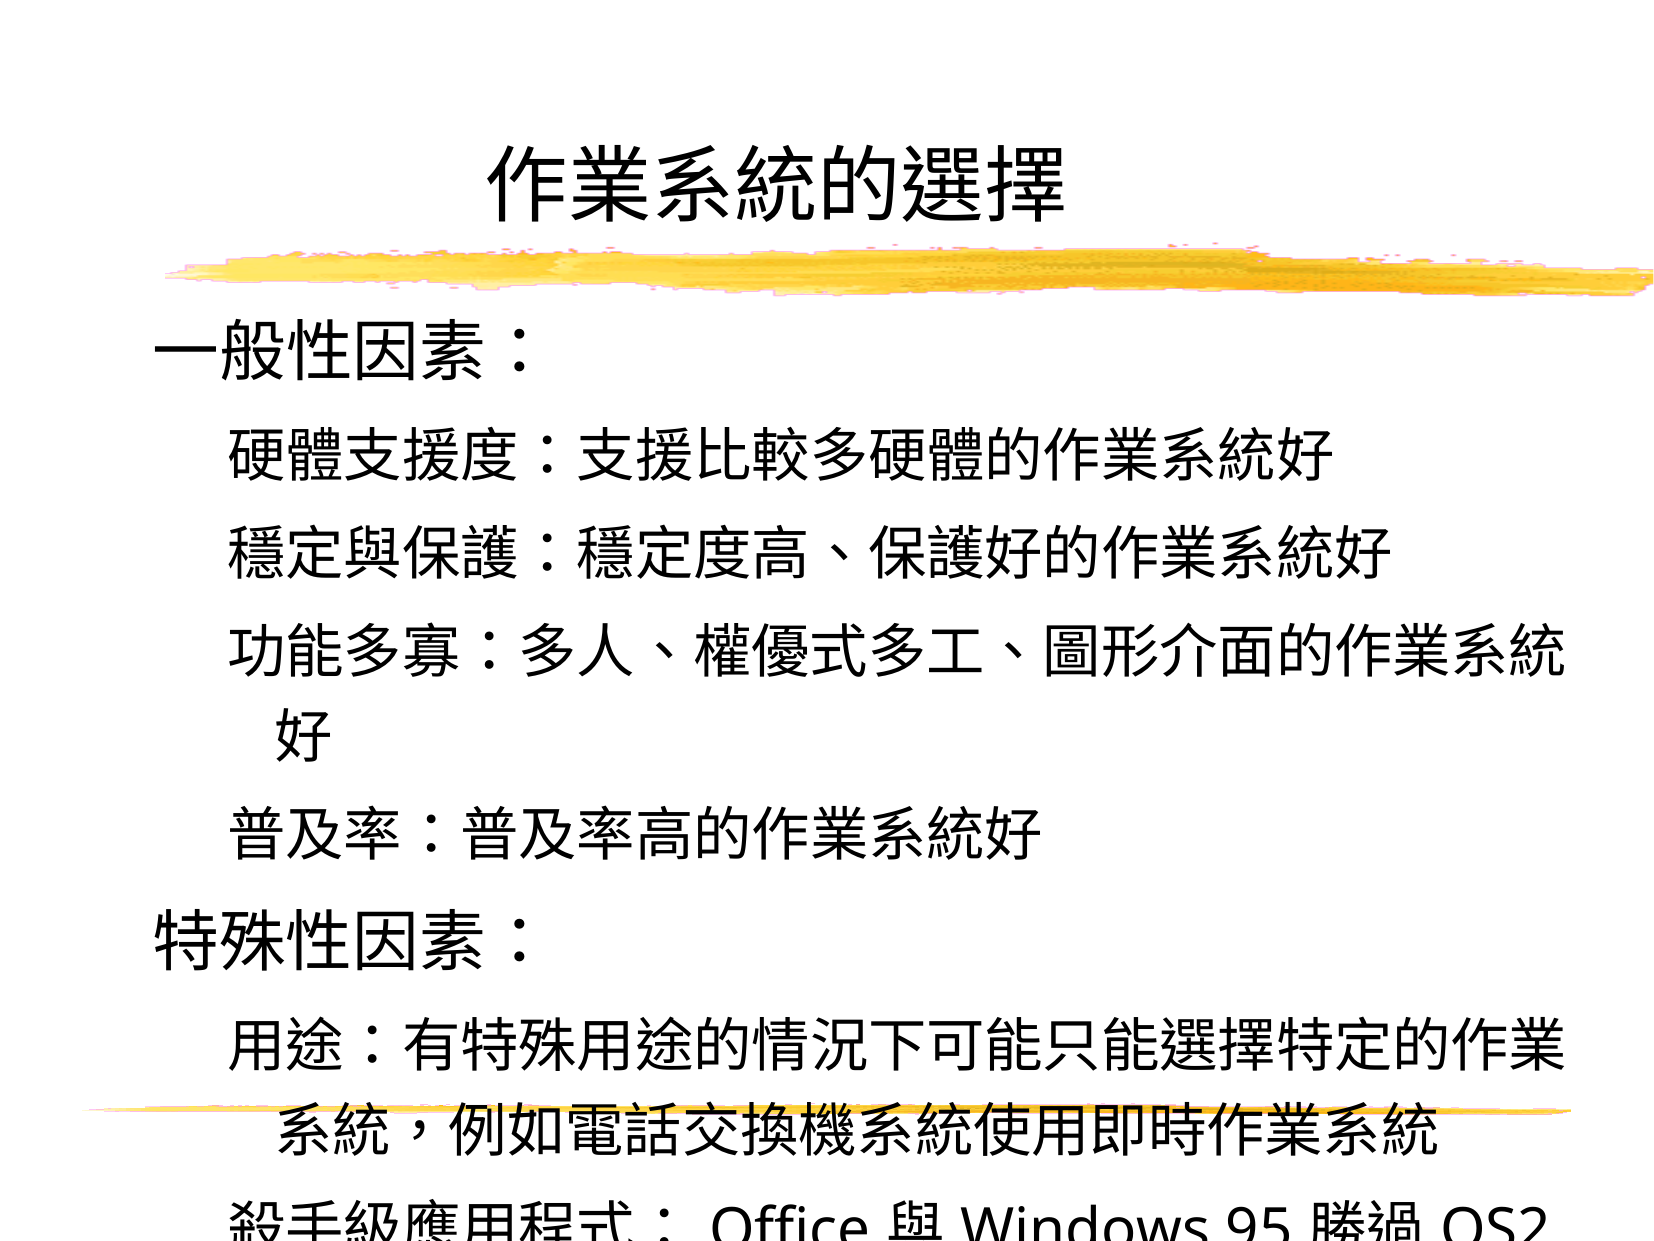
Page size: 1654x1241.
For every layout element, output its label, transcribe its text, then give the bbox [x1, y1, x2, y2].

picture [1063, 1110, 1078, 1117]
picture [521, 1109, 539, 1117]
picture [665, 1109, 749, 1117]
picture [987, 1109, 1008, 1117]
picture [1142, 1109, 1152, 1117]
picture [1238, 1109, 1280, 1117]
picture [1189, 1109, 1219, 1117]
picture [1083, 1109, 1095, 1117]
picture [474, 1109, 487, 1117]
picture [848, 1109, 883, 1117]
picture [1044, 1110, 1058, 1117]
picture [502, 1109, 517, 1117]
picture [1100, 1109, 1113, 1117]
picture [491, 1109, 498, 1117]
picture [1169, 1109, 1185, 1117]
picture [883, 1109, 924, 1117]
picture [560, 1109, 592, 1117]
picture [1012, 1109, 1040, 1117]
title 作業系統的選擇 [73, 41, 1479, 249]
picture [811, 1109, 821, 1117]
picture [543, 1112, 555, 1117]
picture [301, 1109, 341, 1117]
picture [768, 1110, 780, 1116]
picture [461, 1109, 471, 1117]
picture [782, 1109, 807, 1117]
picture [1307, 1109, 1349, 1117]
picture [165, 237, 1654, 308]
picture [596, 1109, 661, 1117]
list 一般性因素： 硬體支援度：支援比較多硬體的作業系統好 穩定與保護：穩定度高、保護好的作業系統好 功能多寡：多人、權優式多工、圖形介面的作業系統好 普及率：普及率高的作業系統好 特殊性因素： 用途：有特殊用途的情況下可能只能選擇特定的作業系統，例如電話交換機系統使用即時作業系統 殺手級應用程式：Office與Windows 95勝過OS2 [137, 289, 1604, 1109]
picture [369, 1109, 459, 1117]
picture [1221, 1109, 1234, 1117]
picture [1349, 1109, 1390, 1117]
picture [835, 1109, 841, 1117]
picture [1127, 1110, 1138, 1117]
picture [342, 1109, 369, 1117]
picture [754, 1109, 767, 1117]
picture [1157, 1110, 1165, 1117]
picture [1118, 1109, 1123, 1117]
picture [1418, 1109, 1571, 1117]
picture [925, 1109, 952, 1117]
picture [1391, 1109, 1418, 1117]
picture [952, 1109, 986, 1117]
picture [821, 1109, 832, 1117]
picture [82, 1102, 301, 1117]
